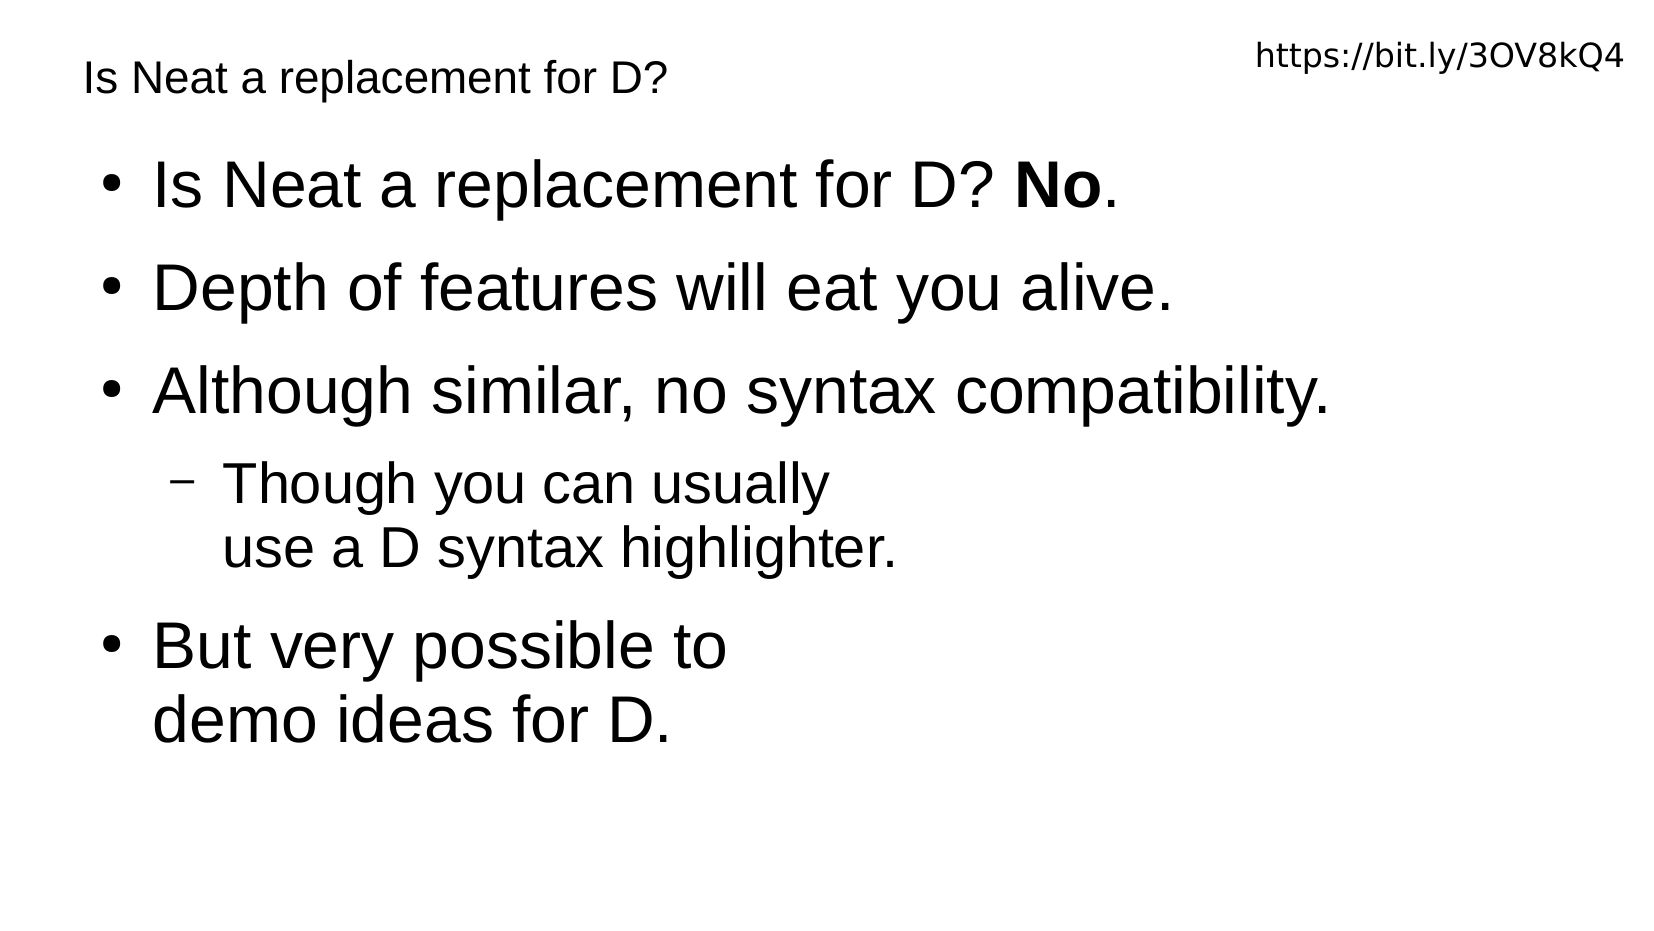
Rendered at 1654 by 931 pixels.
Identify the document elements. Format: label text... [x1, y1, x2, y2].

list Is Neat a replacement for D? No. Depth of features will eat you alive. Although similar, no syntax compatibility. Though you can usually use a D syntax highlighter. But very possible to demo ideas for D. [82, 147, 1571, 758]
title Is Neat a replacement for D? [82, 37, 1571, 119]
